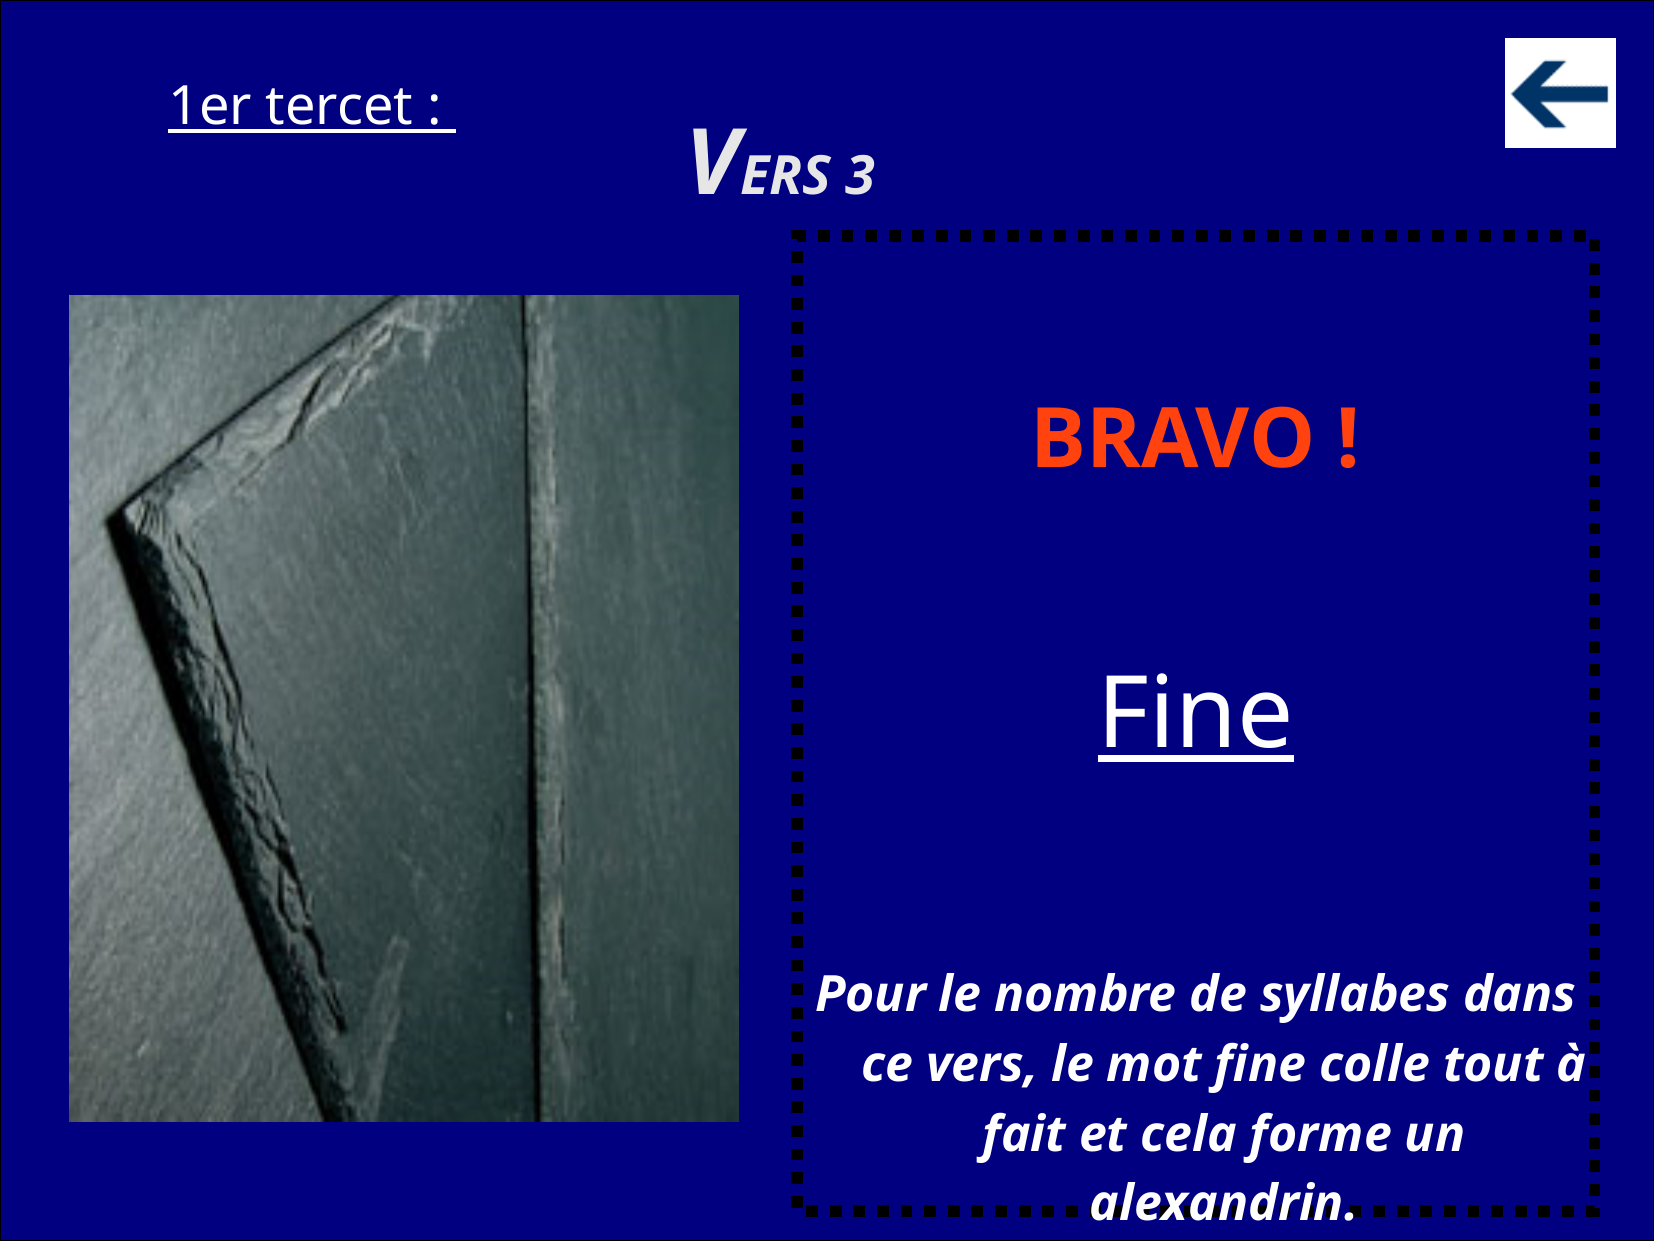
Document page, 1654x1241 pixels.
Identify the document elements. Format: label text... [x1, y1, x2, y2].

picture [1505, 38, 1616, 148]
picture [69, 295, 739, 1123]
text_box 1er tercet : [122, 59, 502, 151]
text_box [0, 0, 1654, 1241]
list BRAVO ! Fine Pour le nombre de syllabes dans ce vers, le mot fine colle tout à fait et cela forme un alexandrin. [797, 236, 1595, 1211]
text_box VERS 3 [620, 45, 941, 148]
